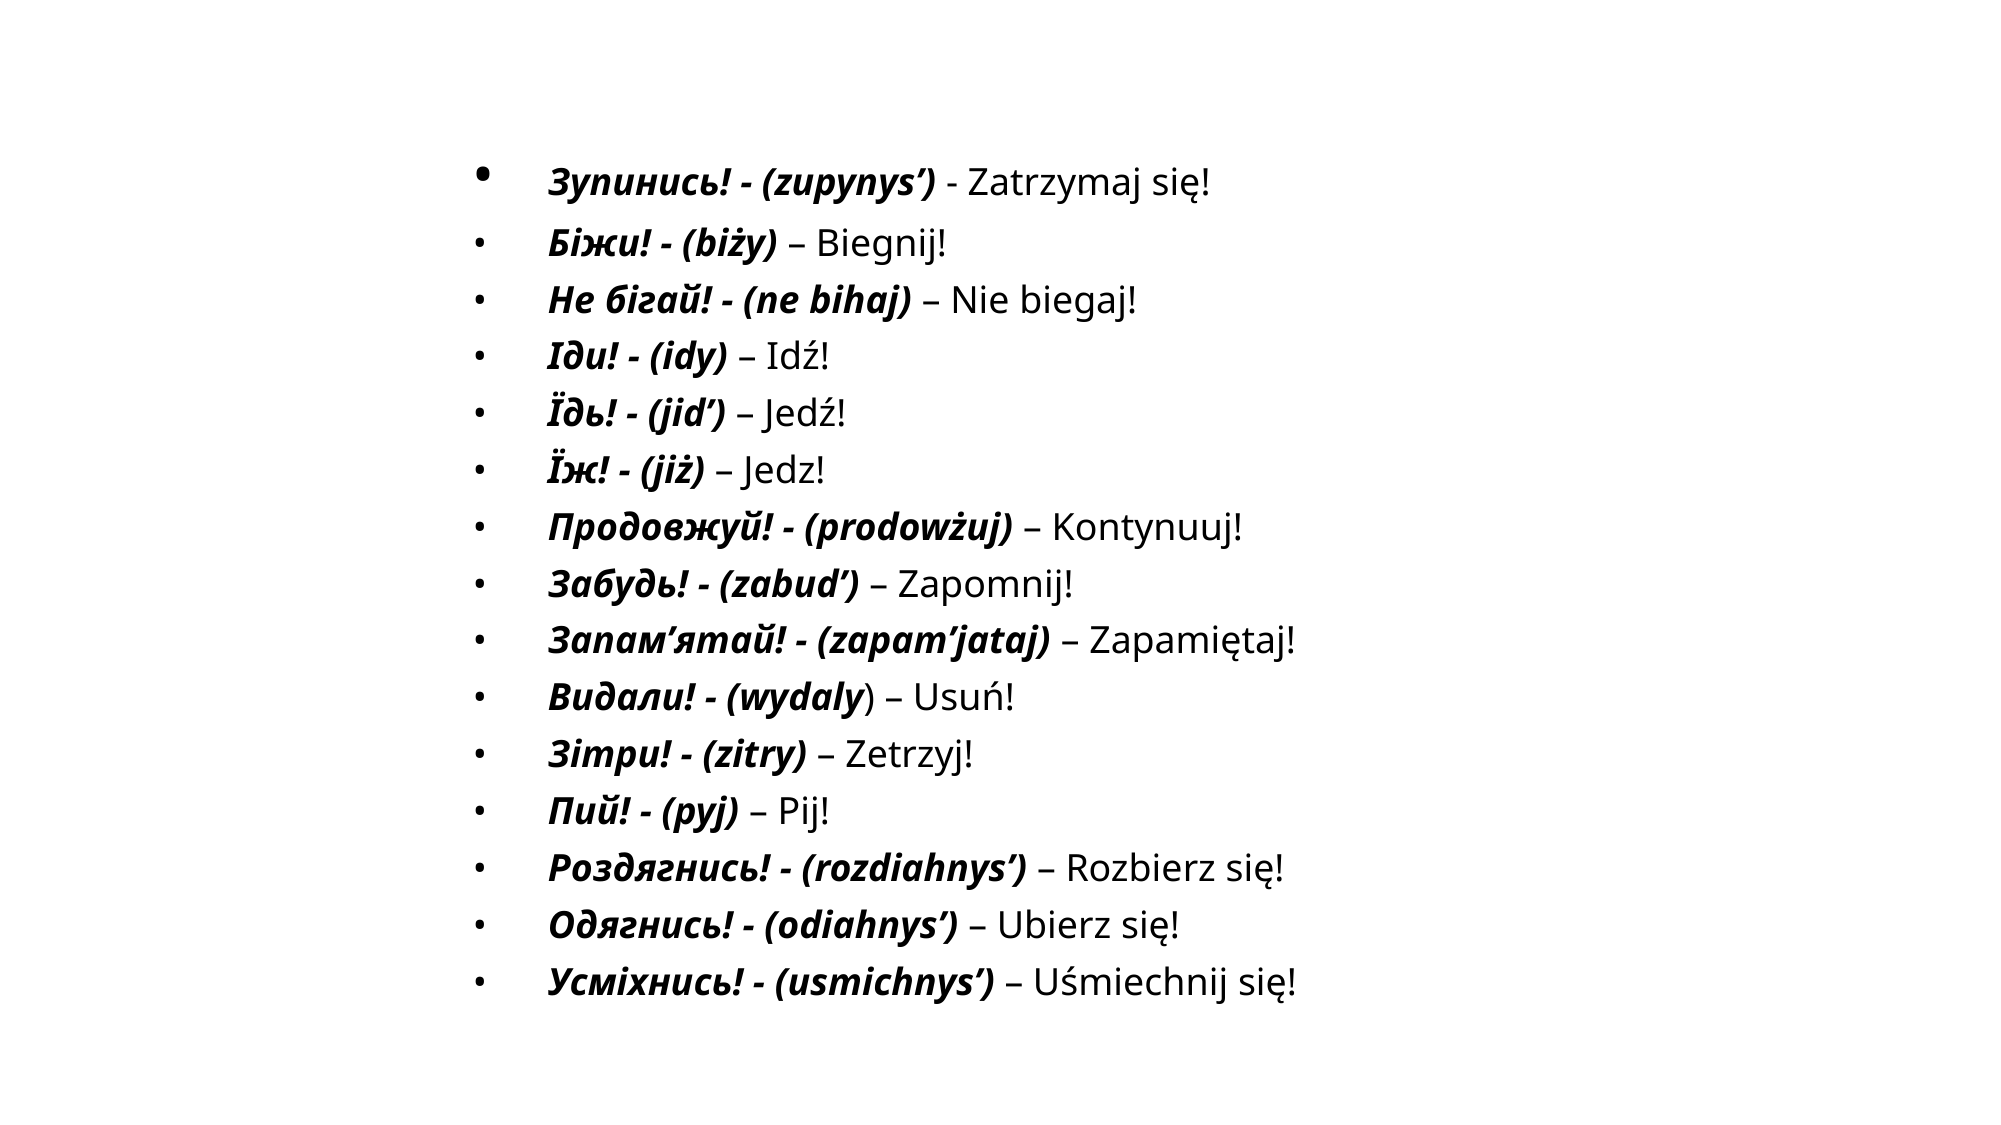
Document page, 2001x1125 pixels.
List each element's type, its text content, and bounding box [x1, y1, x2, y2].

list • Зупинись! - (zupynys’) - Zatrzymaj się! • Біжи! - (biży) – Biegnij! • Не бігай! - (ne bihaj) – Nie biegaj! • Іди! - (idy) – Idź! • Їдь! - (jid’) – Jedź! • Їж! - (jiż) – Jedz! • Продовжуй! - (prodowżuj) – Kontynuuj! • Забудь! - (zabud’) – Zapomnij! • Запам’ятай! - (zapam’jataj) – Zapamiętaj! • Видали! - (wydaly) – Usuń! • Зітри! - (zitry) – Zetrzyj! • Пий! - (pyj) – Pij! • Роздягнись! - (rozdiahnys’) – Rozbierz się! • Одягнись! - (odiahnys’) – Ubierz się! • Усміхнись! - (usmichnys’) – Uśmiechnij się! [457, 143, 2000, 1055]
